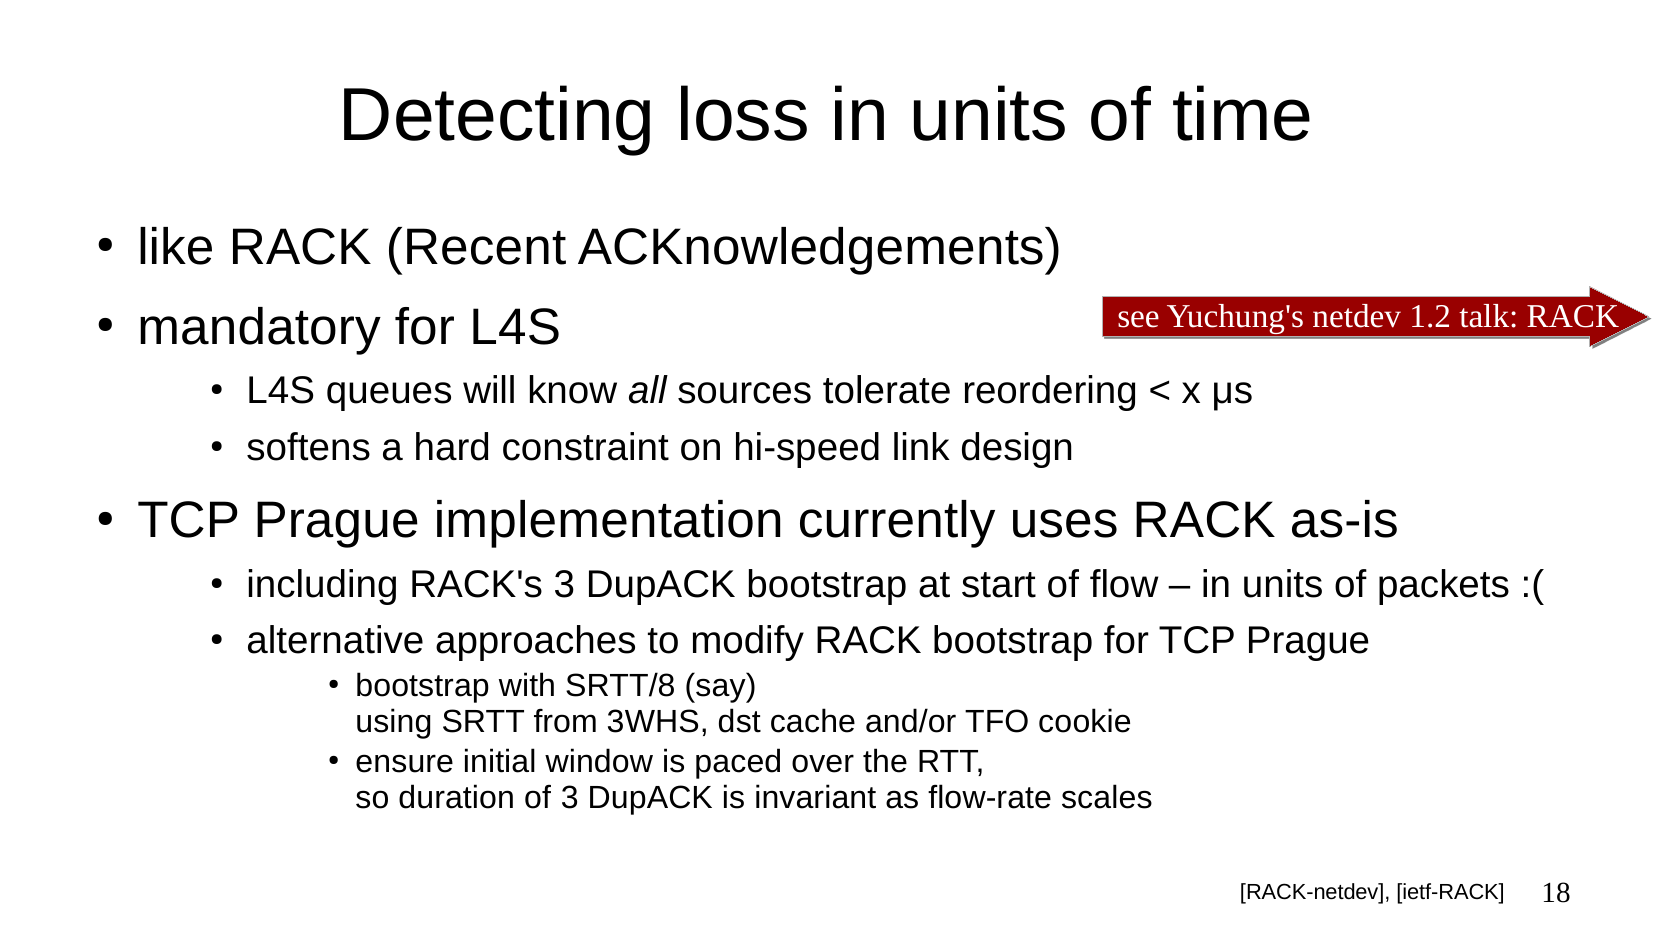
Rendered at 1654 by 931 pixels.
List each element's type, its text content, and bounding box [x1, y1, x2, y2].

text_box see Yuchung's netdev 1.2 talk: RACK [1102, 286, 1649, 347]
list like RACK (Recent ACKnowledgements) mandatory for L4S L4S queues will know all sources tolerate reordering < x μs softens a hard constraint on hi-speed link design TCP Prague implementation currently uses RACK as-is including RACK's 3 DupACK bootstrap at start of flow – in units of packets :( alternative approaches to modify RACK bootstrap for TCP Prague bootstrap with SRTT/8 (say) using SRTT from 3WHS, dst cache and/or TFO cookie ensure initial window is paced over the RTT, so duration of 3 DupACK is invariant as flow-rate scales [82, 217, 1571, 824]
title Detecting loss in units of time [82, 37, 1571, 193]
text_box [RACK-netdev], [ietf-RACK] [1180, 872, 1521, 912]
